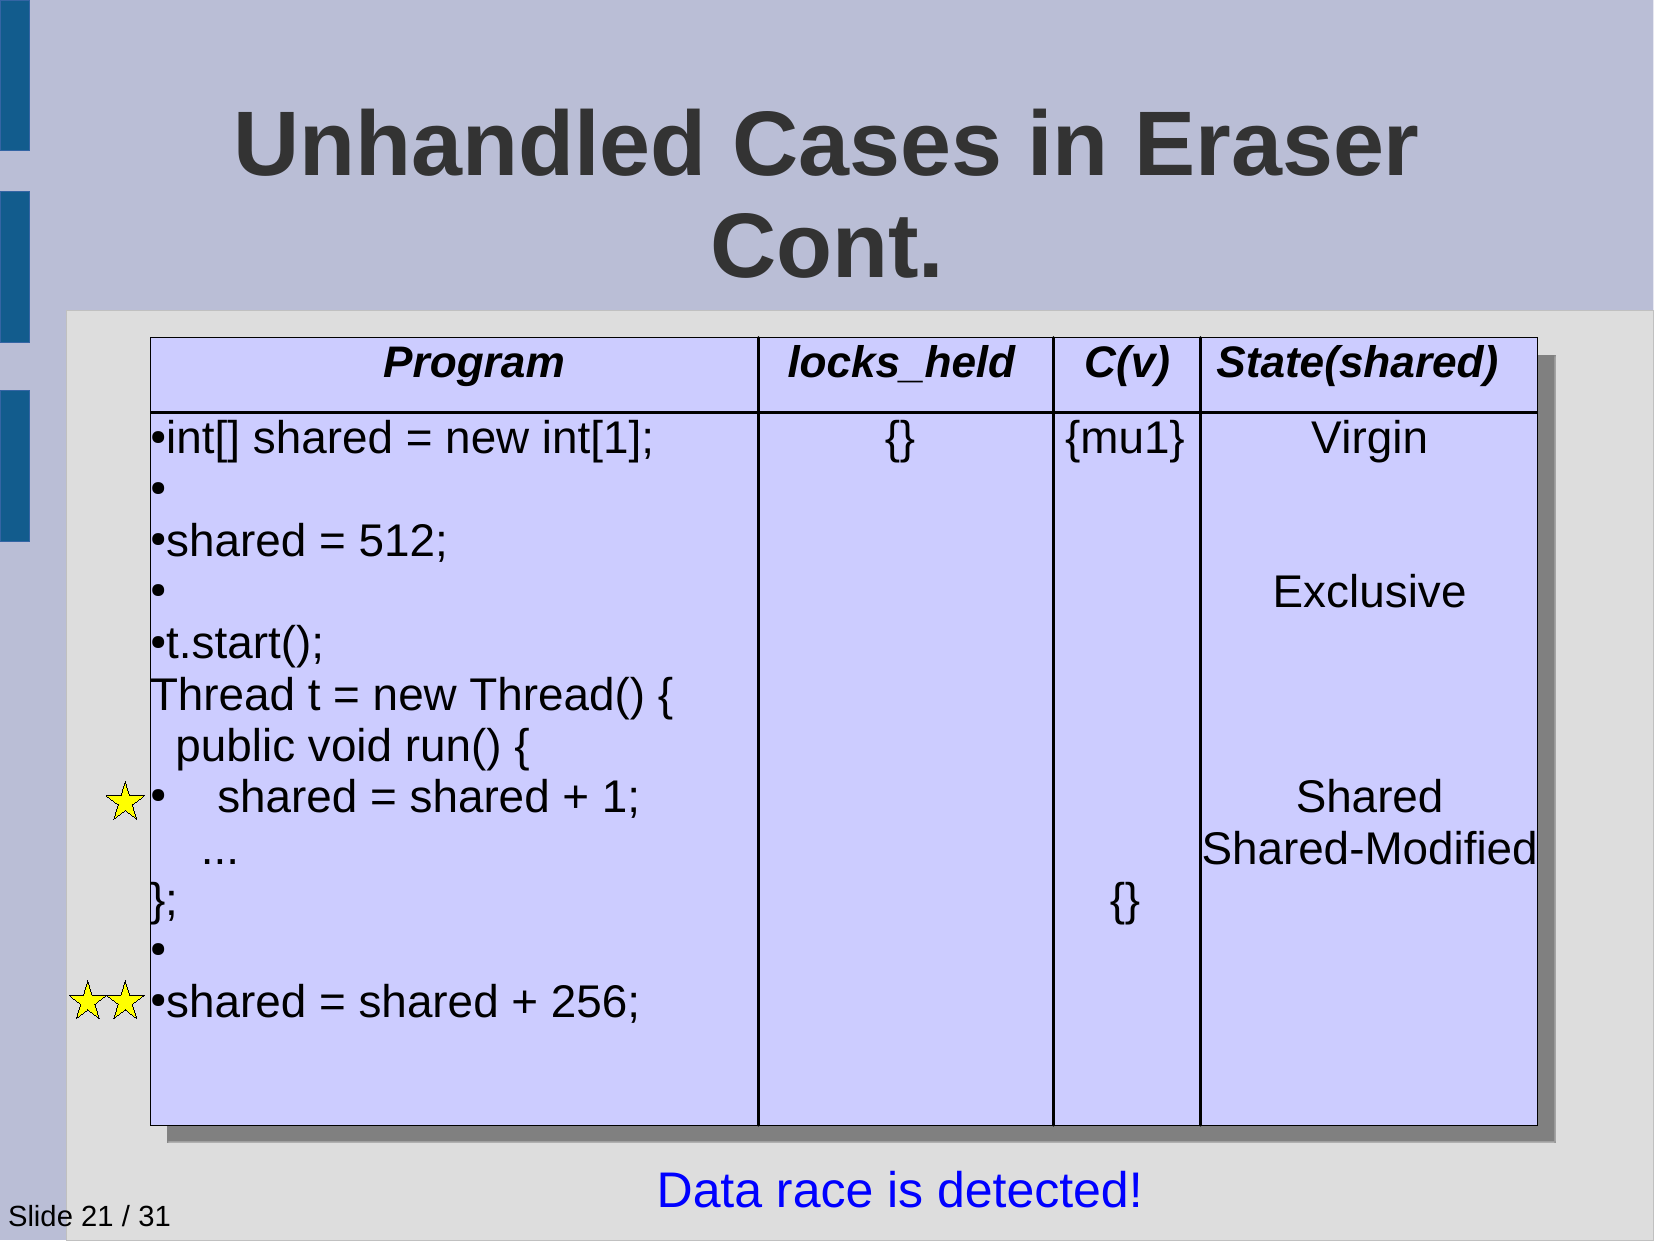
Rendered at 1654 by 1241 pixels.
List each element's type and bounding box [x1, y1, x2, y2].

text_box [69, 980, 145, 1019]
text_box [150, 414, 1538, 1126]
text_box [150, 337, 1538, 411]
text_box [106, 781, 145, 820]
